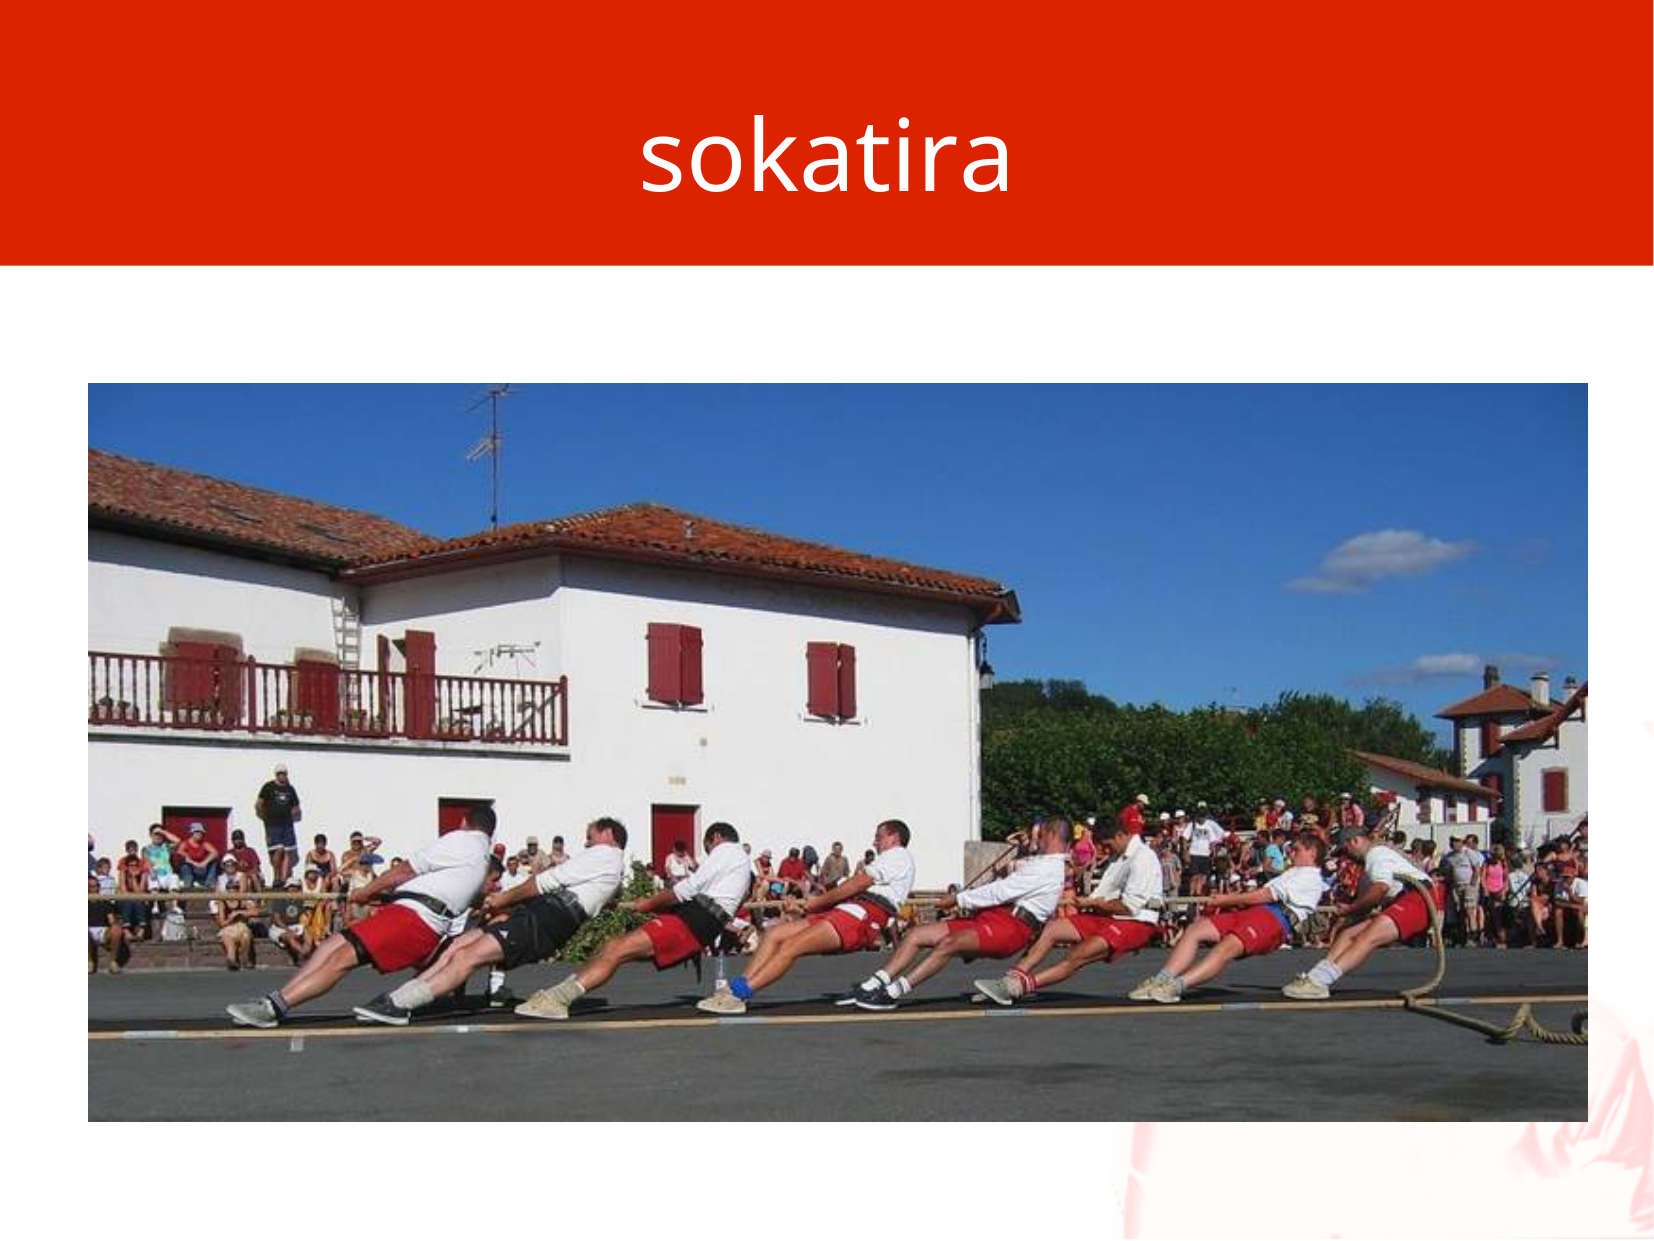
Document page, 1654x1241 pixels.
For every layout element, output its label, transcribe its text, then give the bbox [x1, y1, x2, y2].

text_box [0, 0, 1654, 266]
title sokatira [82, 49, 1571, 257]
picture [0, 266, 1654, 1241]
